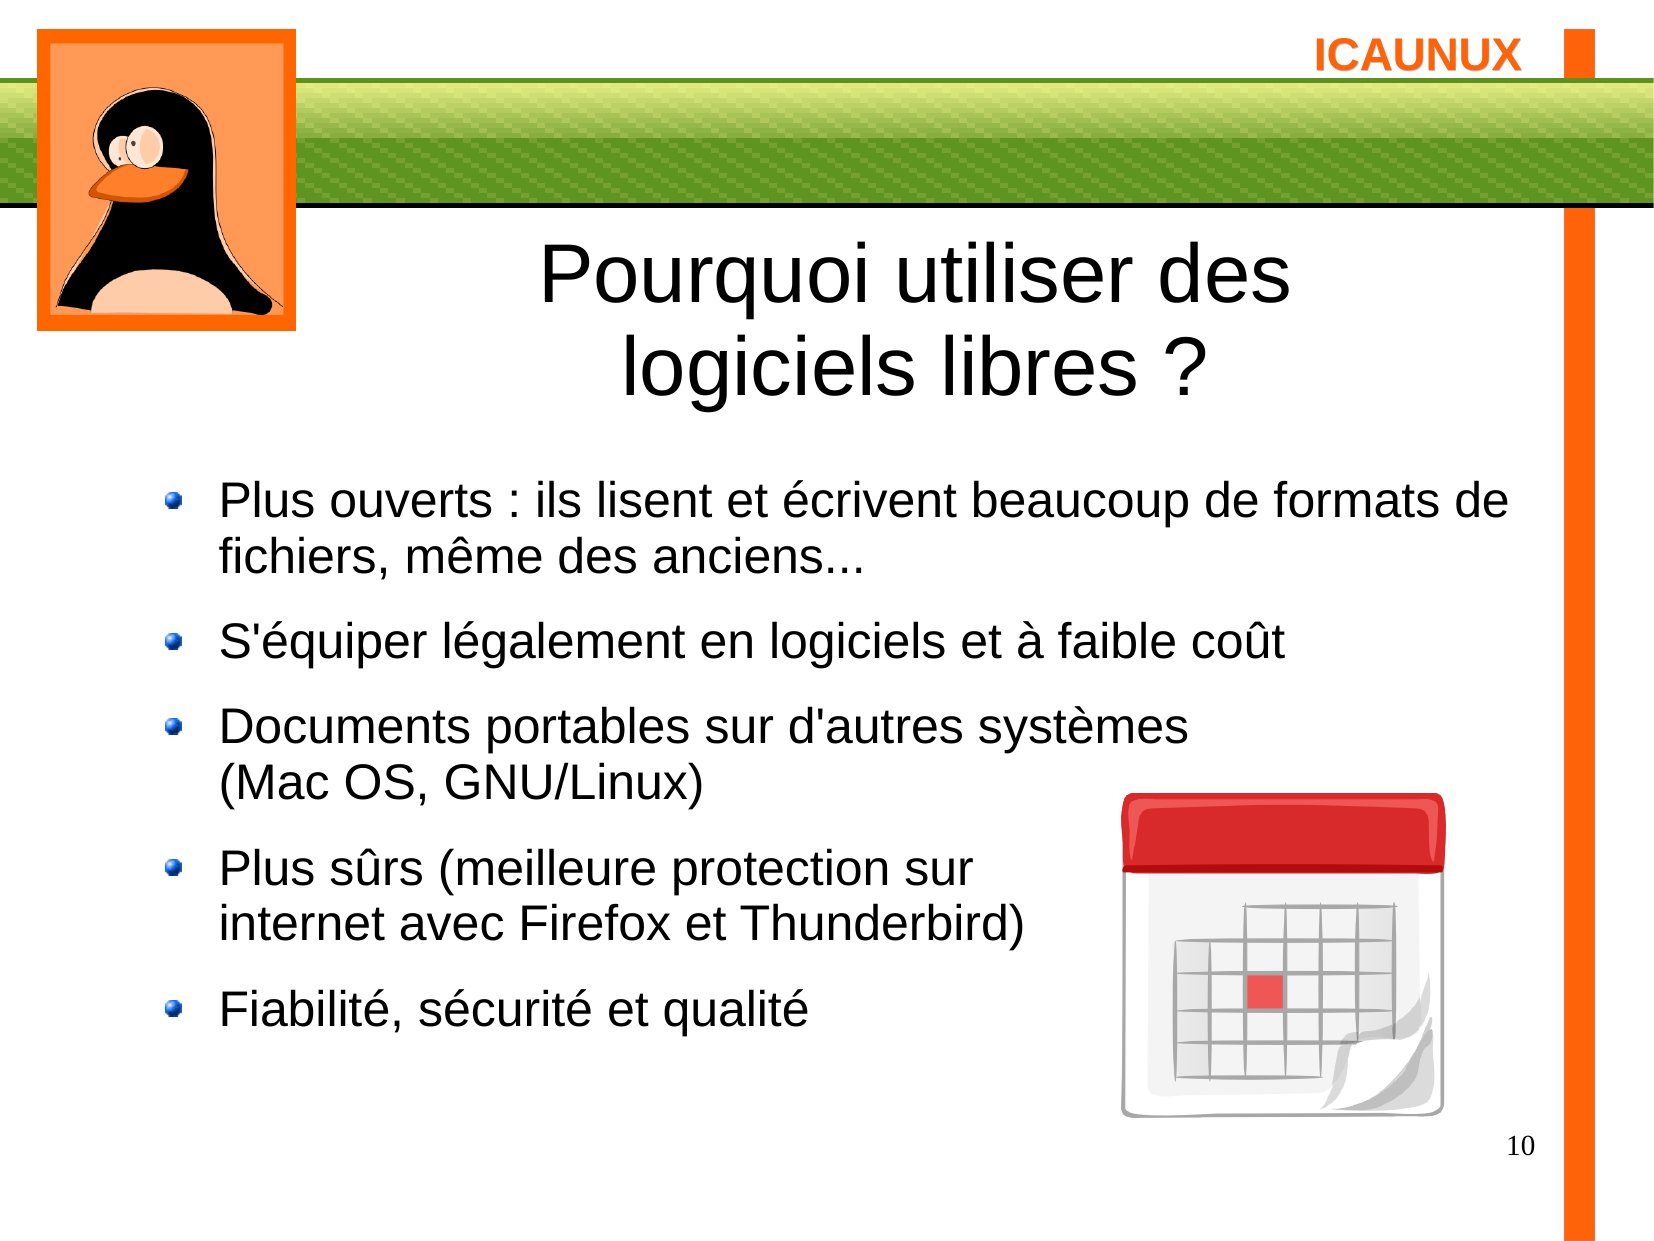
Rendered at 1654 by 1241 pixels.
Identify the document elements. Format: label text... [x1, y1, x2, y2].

picture [1121, 793, 1446, 1118]
title Pourquoi utiliser des logiciels libres ? [324, 227, 1506, 414]
list Plus ouverts : ils lisent et écrivent beaucoup de formats de fichiers, même des anciens... S'équiper légalement en logiciels et à faible coût Documents portables sur d'autres systèmes (Mac OS, GNU/Linux) Plus sûrs (meilleure protection sur internet avec Firefox et Thunderbird) Fiabilité, sécurité et qualité [147, 472, 1571, 1095]
picture [0, 29, 1654, 331]
